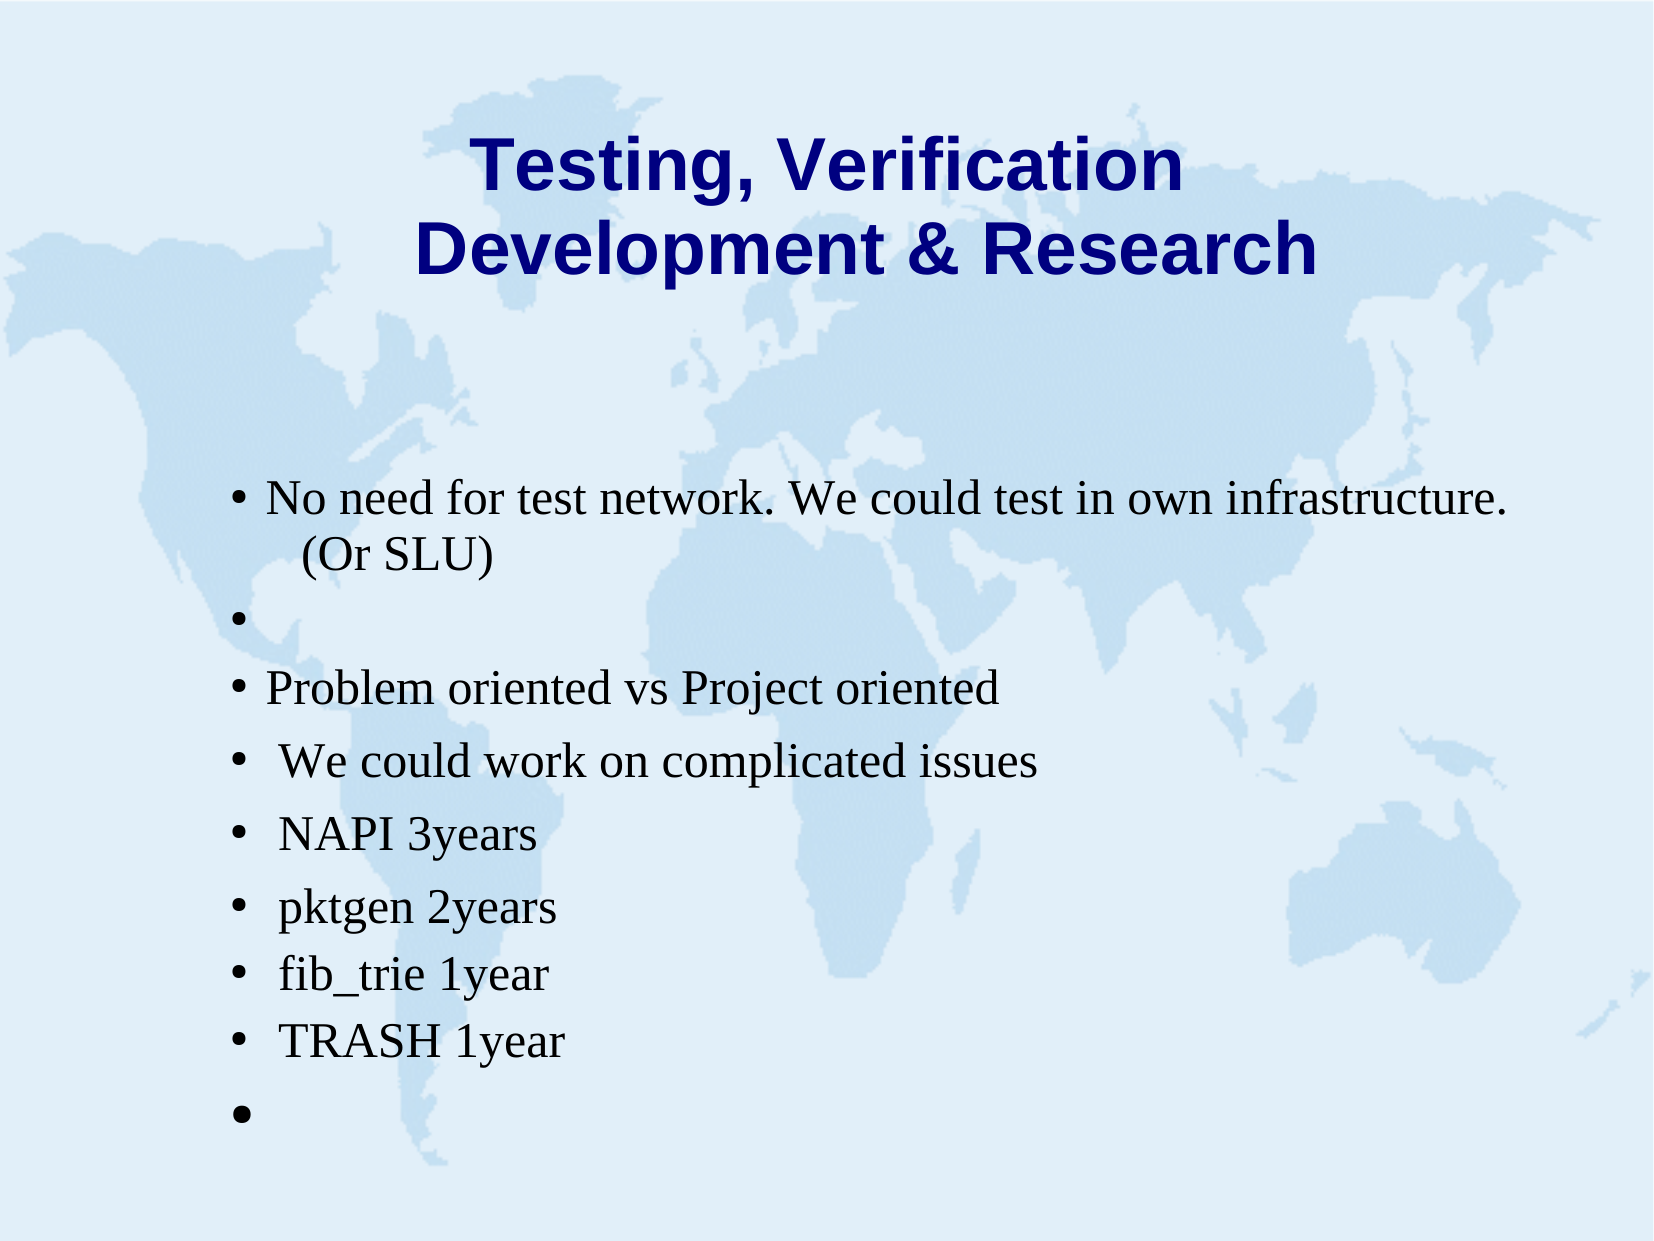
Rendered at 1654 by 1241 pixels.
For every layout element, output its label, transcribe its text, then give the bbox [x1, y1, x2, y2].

subtitle No need for test network. We could test in own infrastructure. (Or SLU) Problem oriented vs Project oriented We could work on complicated issues NAPI 3years pktgen 2years fib_trie 1year TRASH 1year [159, 374, 1572, 1241]
picture [0, 0, 1654, 1241]
title Testing, Verification Development & Research [121, 102, 1534, 311]
